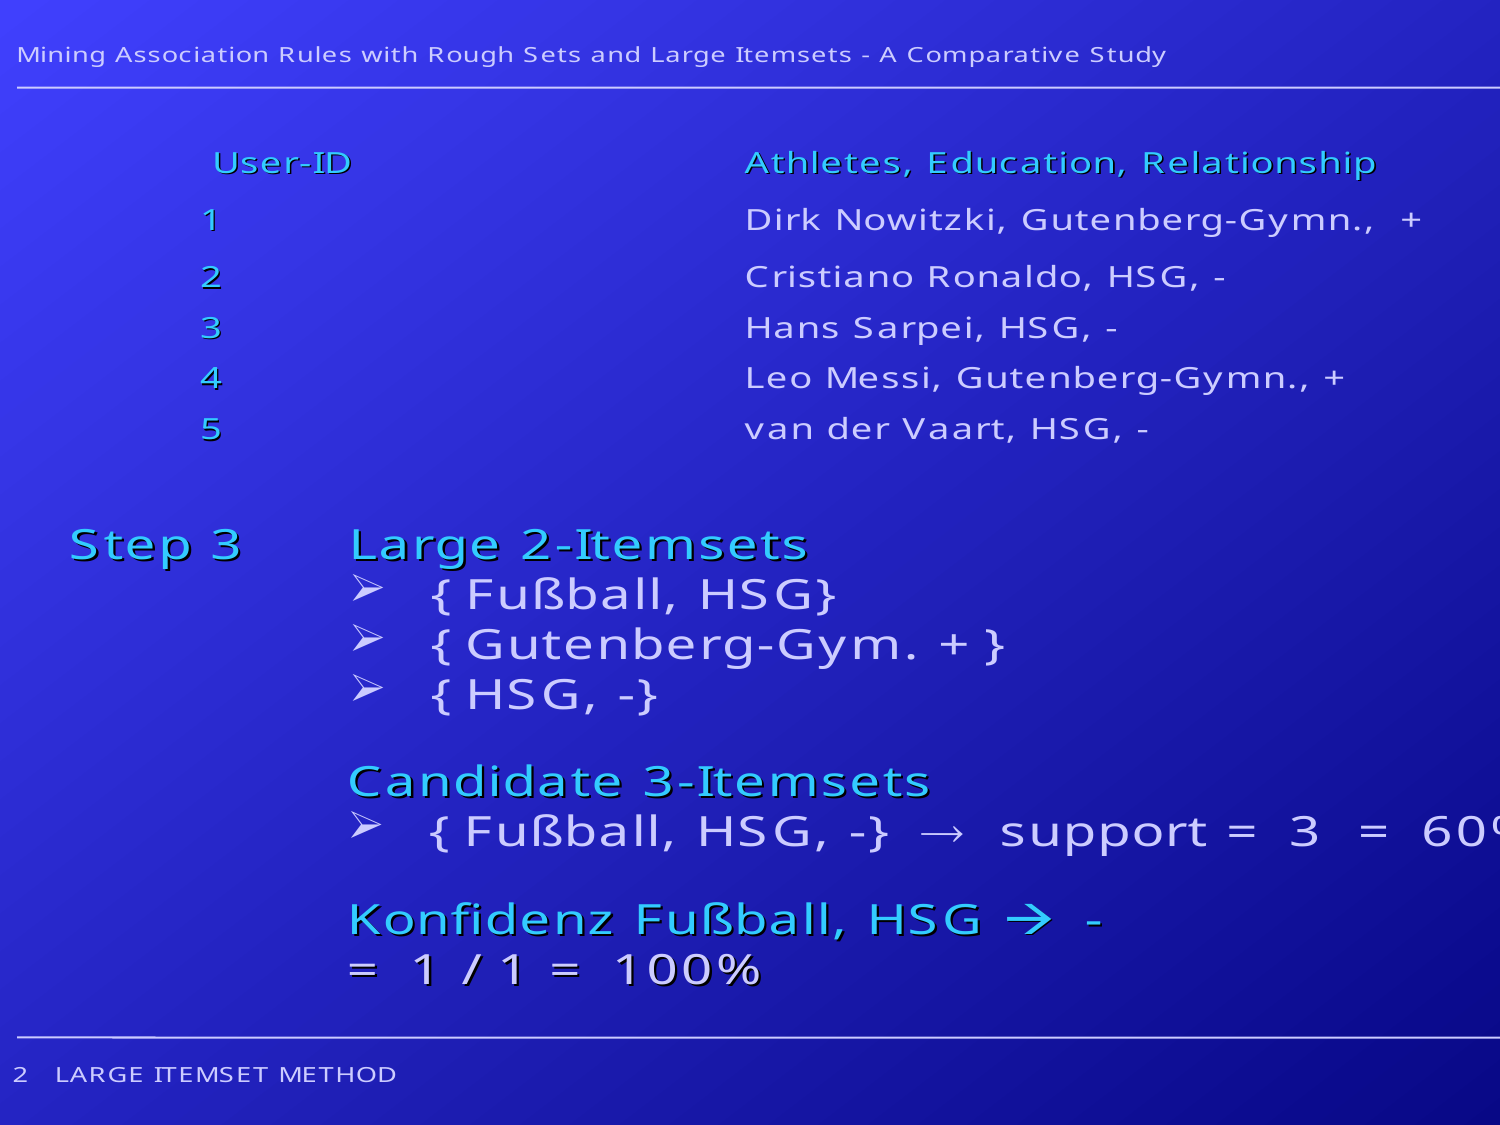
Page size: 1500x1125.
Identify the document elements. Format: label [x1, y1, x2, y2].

chart [0, 0, 1500, 1125]
